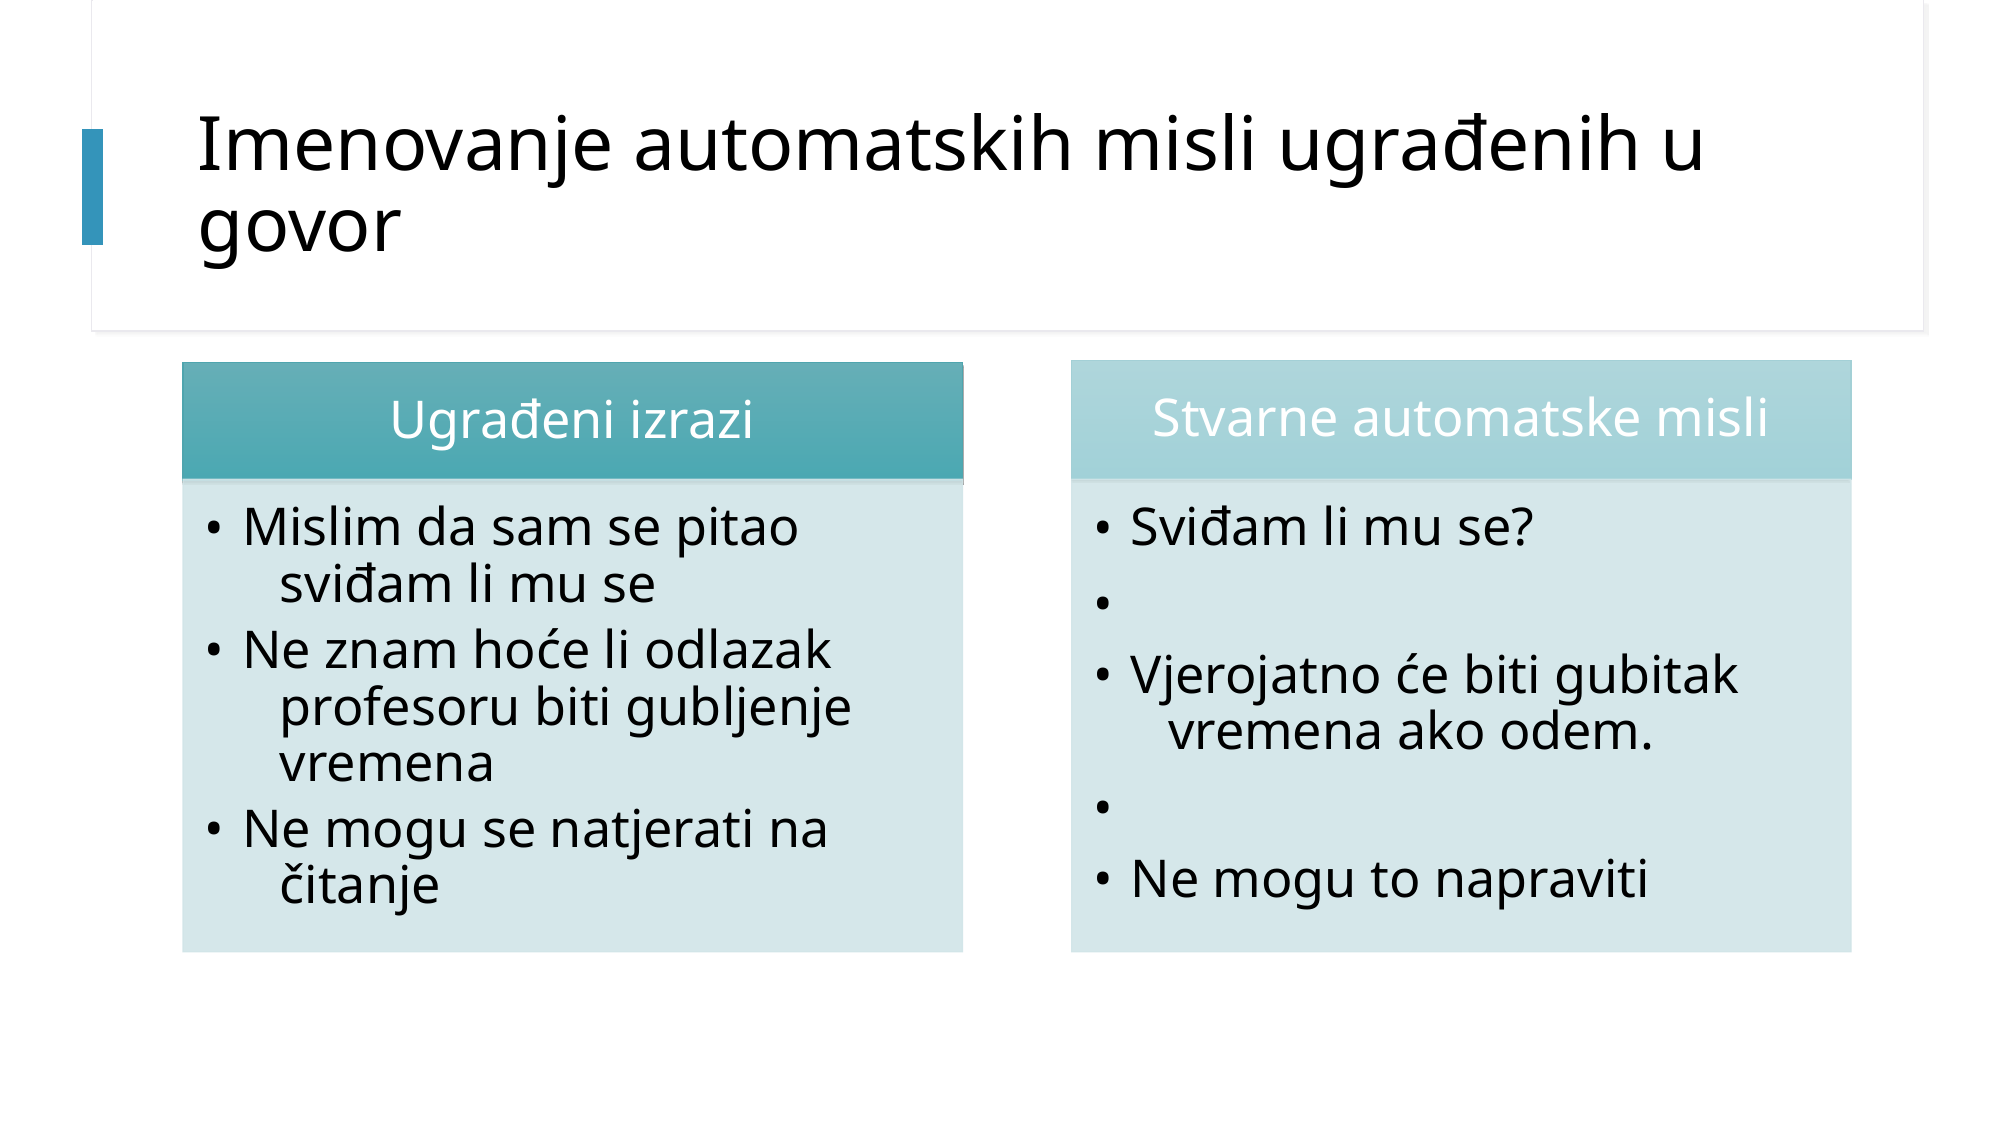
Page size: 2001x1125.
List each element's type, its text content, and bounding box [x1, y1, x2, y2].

text_box Mislim da sam se pitao sviđam li mu se Ne znam hoće li odlazak profesoru biti gubljenje vremena Ne mogu se natjerati na čitanje [183, 479, 963, 952]
text_box Stvarne automatske misli [1071, 360, 1852, 479]
text_box Ugrađeni izrazi [183, 362, 963, 479]
title Imenovanje automatskih misli ugrađenih u govor [183, 90, 1852, 284]
text_box Sviđam li mu se? Vjerojatno će biti gubitak vremena ako odem. Ne mogu to napraviti [1071, 479, 1852, 952]
